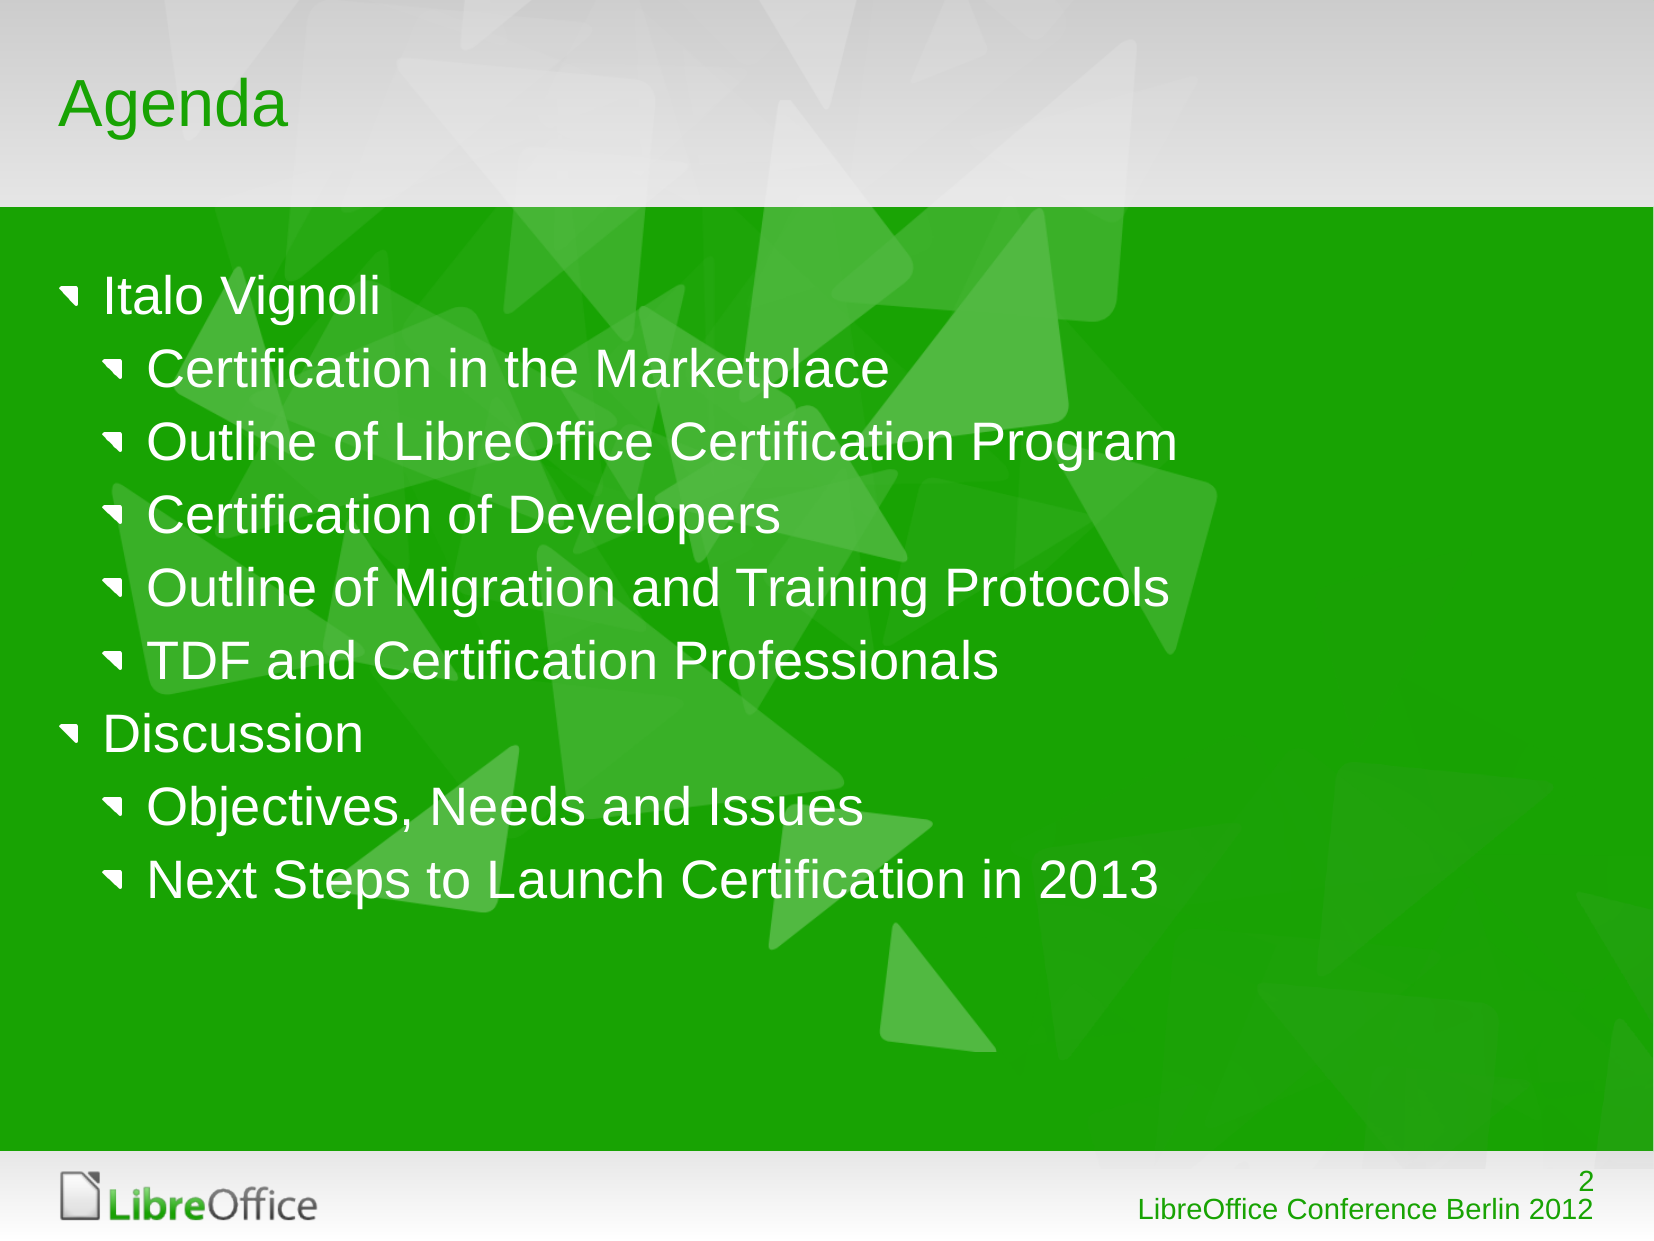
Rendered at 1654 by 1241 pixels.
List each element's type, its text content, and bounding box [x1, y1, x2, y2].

title Agenda [59, 29, 1595, 178]
picture [41, 1152, 337, 1240]
picture [0, 0, 1654, 1169]
list Italo Vignoli Certification in the Marketplace Outline of LibreOffice Certification Program Certification of Developers Outline of Migration and Training Protocols TDF and Certification Professionals Discussion Objectives, Needs and Issues Next Steps to Launch Certification in 2013 [59, 265, 1595, 910]
